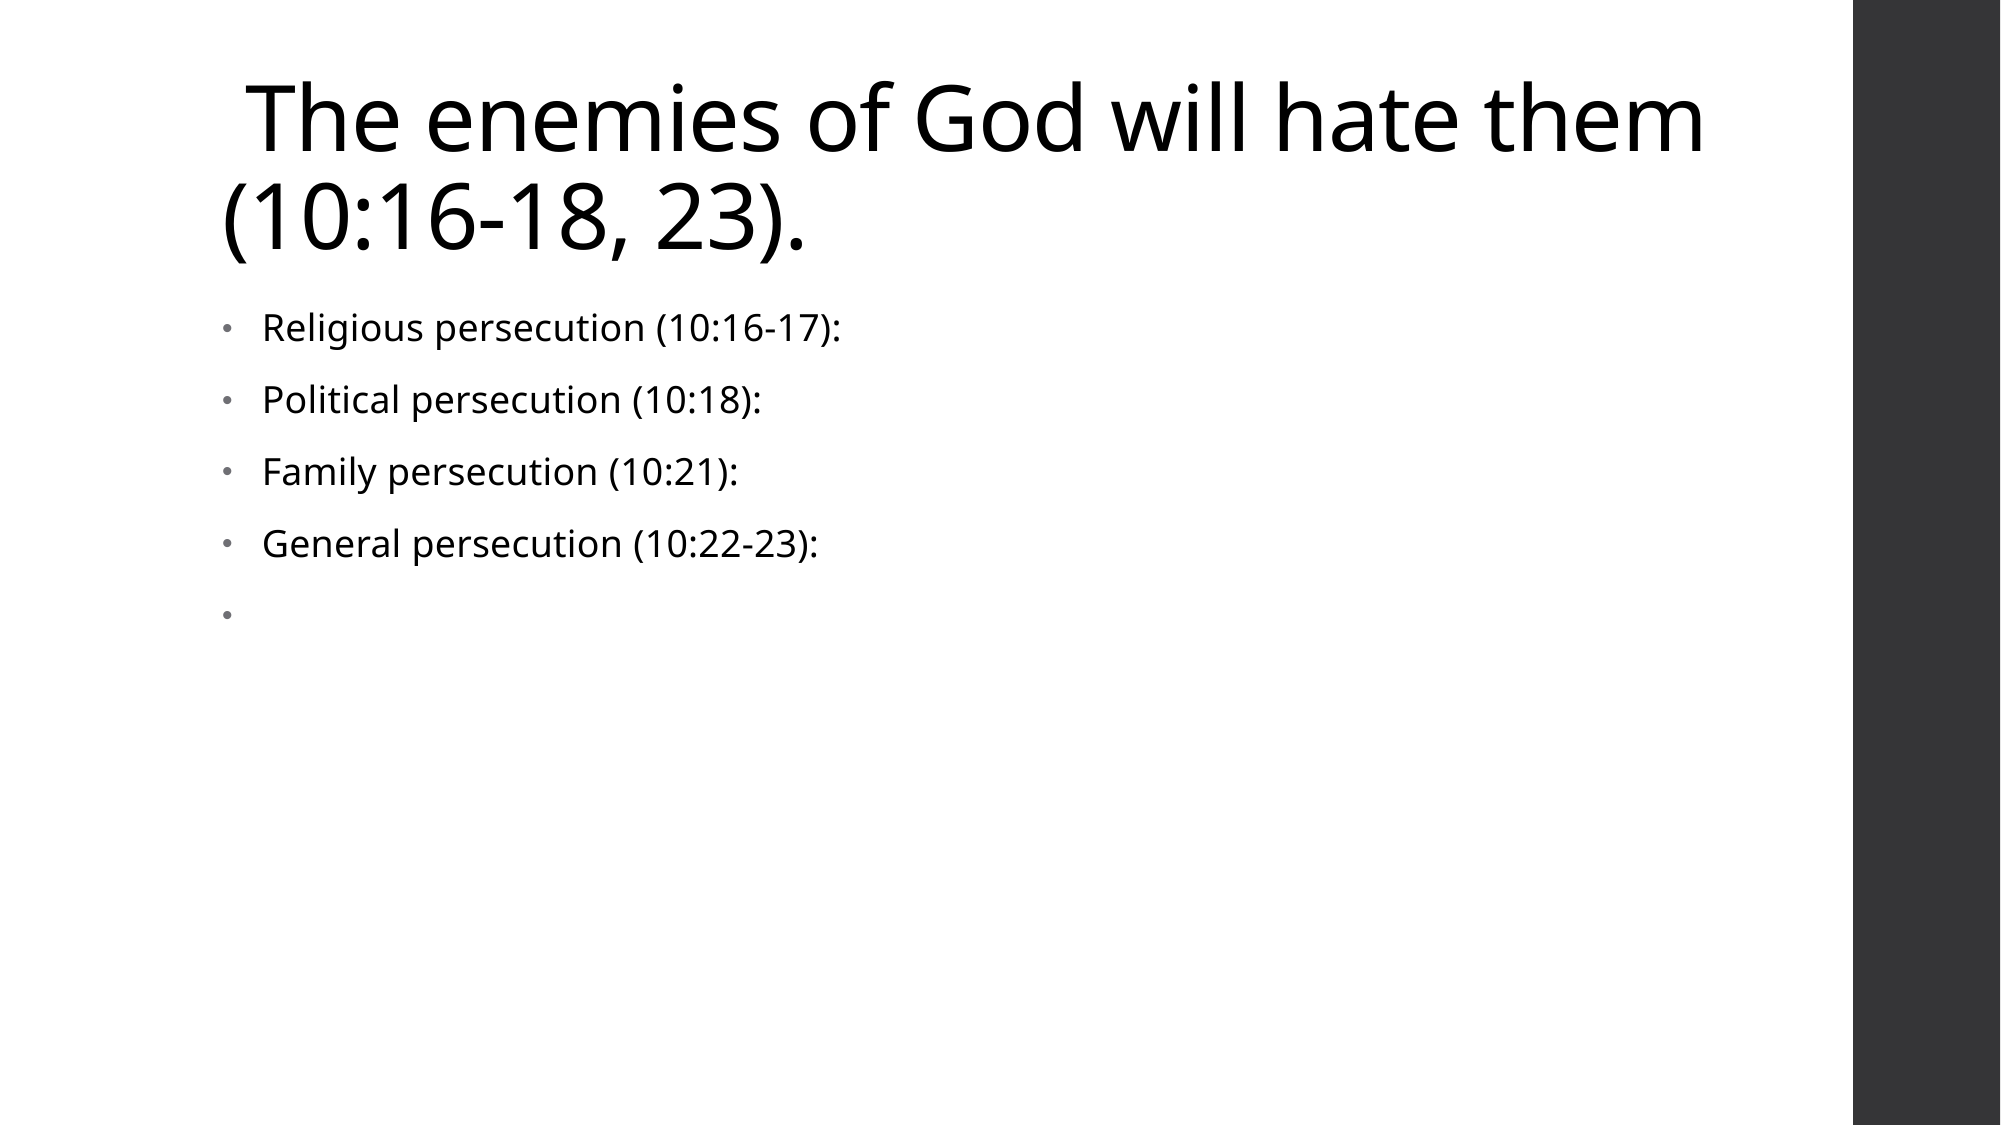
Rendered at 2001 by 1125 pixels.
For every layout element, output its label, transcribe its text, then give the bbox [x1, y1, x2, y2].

list Religious persecution (10:16-17): Political persecution (10:18): Family persecution (10:21): General persecution (10:22-23): [206, 299, 1617, 1014]
title The enemies of God will hate them (10:16-18, 23). [206, 60, 1797, 278]
